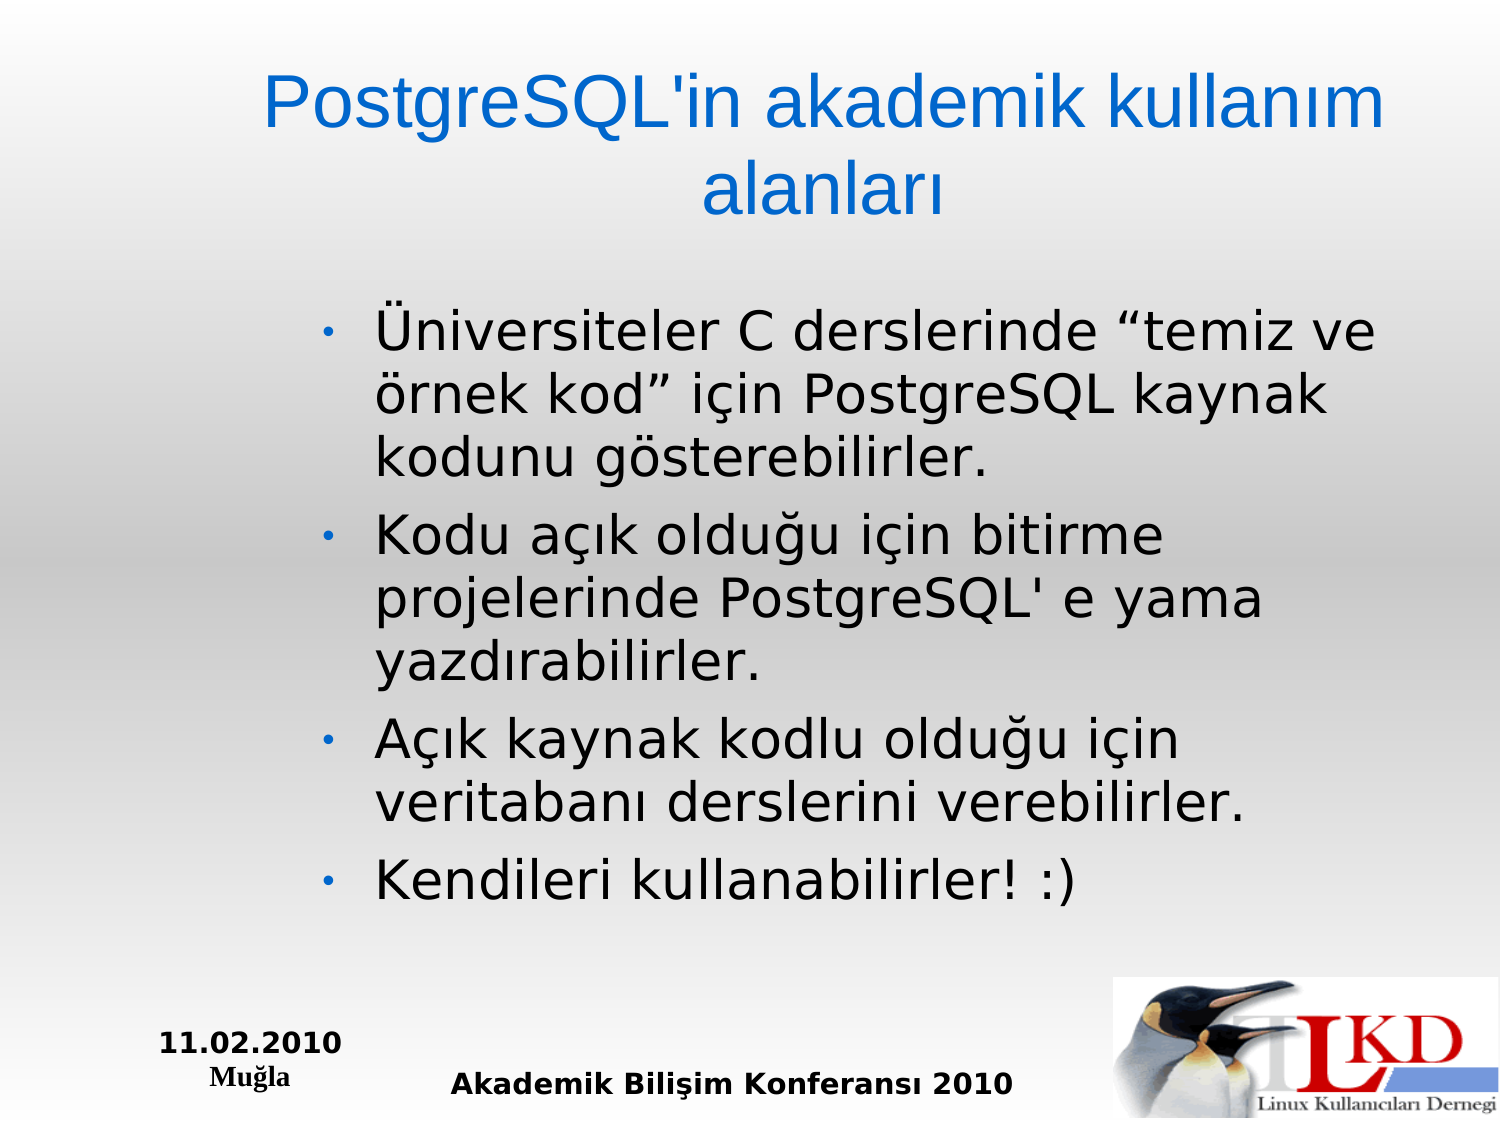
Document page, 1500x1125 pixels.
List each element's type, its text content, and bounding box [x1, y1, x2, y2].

title PostgreSQL'in akademik kullanım alanları [224, 49, 1425, 238]
list Üniversiteler C derslerinde “temiz ve örnek kod” için PostgreSQL kaynak kodunu gösterebilirler. Kodu açık olduğu için bitirme projelerinde PostgreSQL' e yama yazdırabilirler. Açık kaynak kodlu olduğu için veritabanı derslerini verebilirler. Kendileri kullanabilirler! :) [224, 299, 1425, 975]
picture [1113, 977, 1499, 1118]
